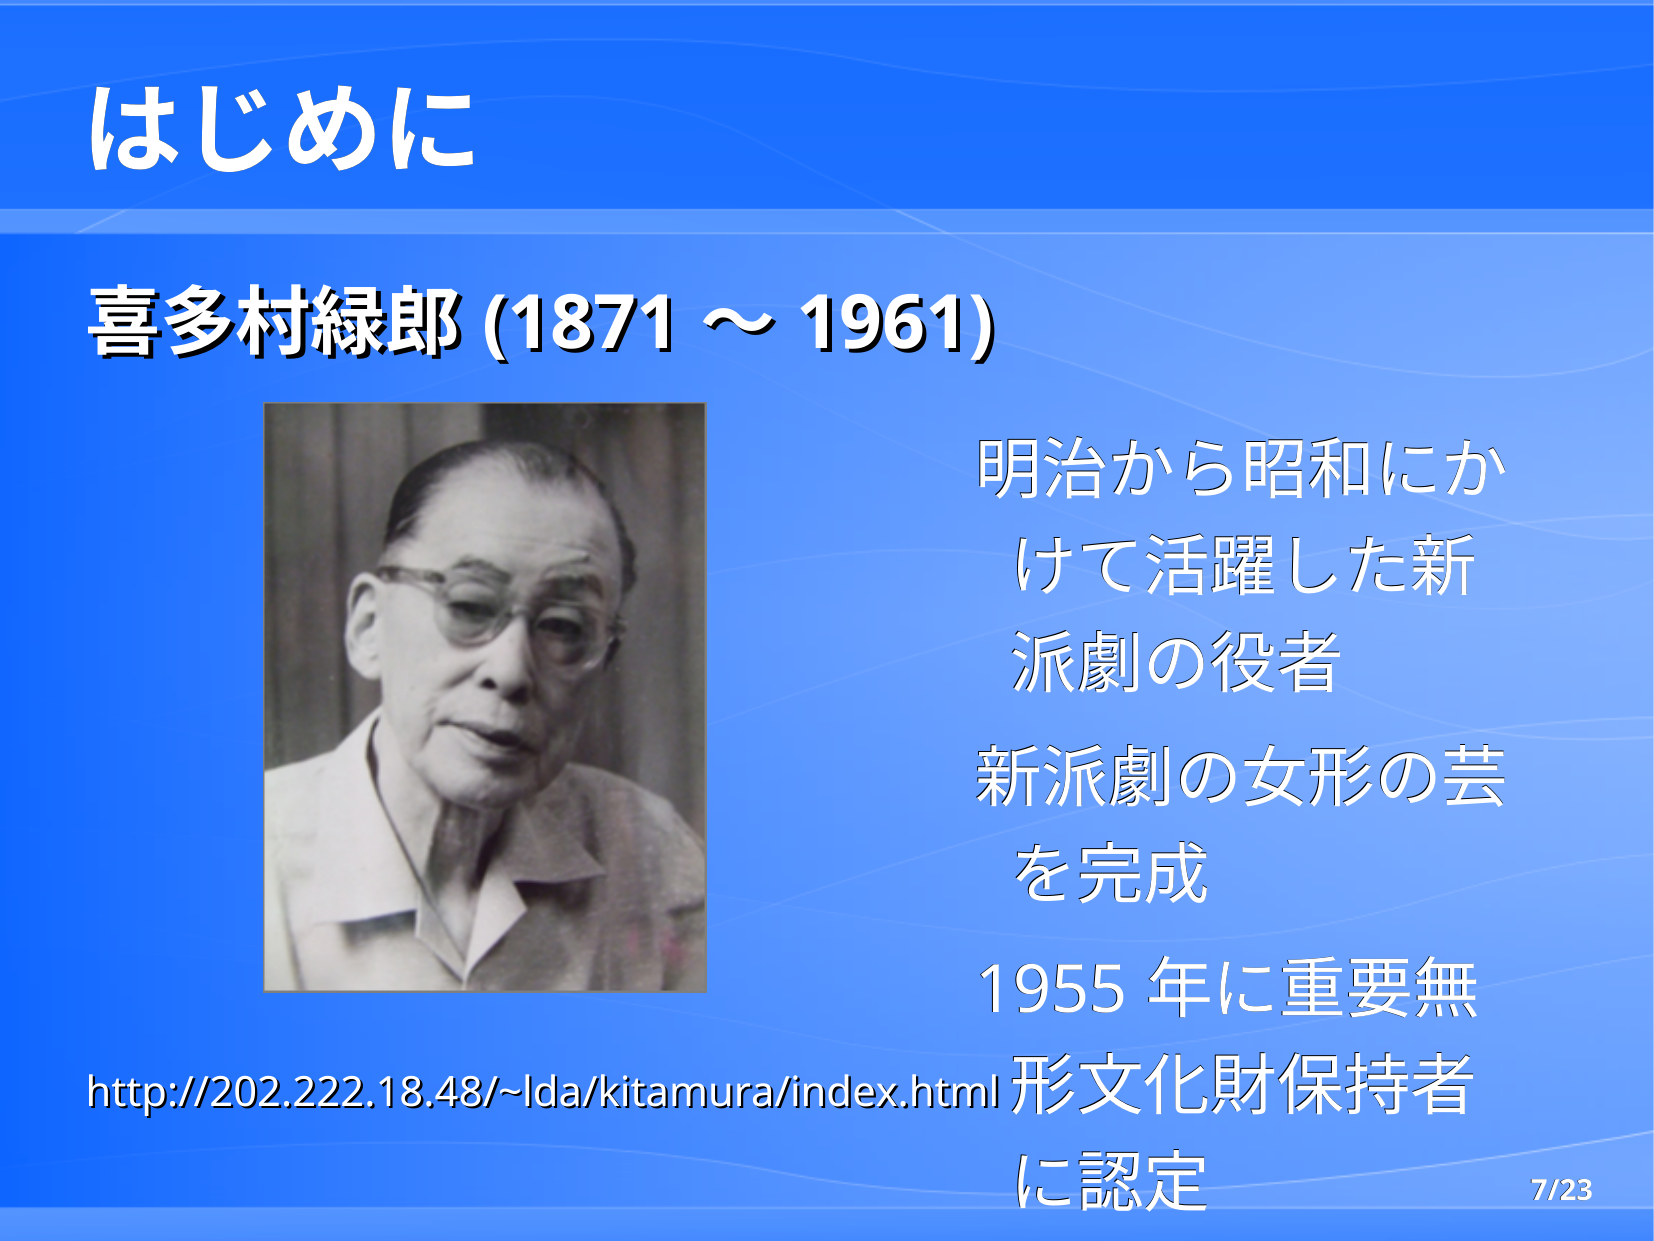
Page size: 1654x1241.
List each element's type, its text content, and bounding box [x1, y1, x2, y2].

list 明治から昭和にかけて活躍した新派劇の役者 新派劇の女形の芸を完成 1955年に重要無形文化財保持者に認定 [797, 290, 1525, 1123]
text_box http://202.222.18.48/~lda/kitamura/index.html [70, 1060, 1052, 1121]
text_box 喜多村緑郎(1871～1961) [70, 267, 1012, 364]
picture [0, 0, 1654, 1241]
title はじめに [23, 8, 1625, 237]
